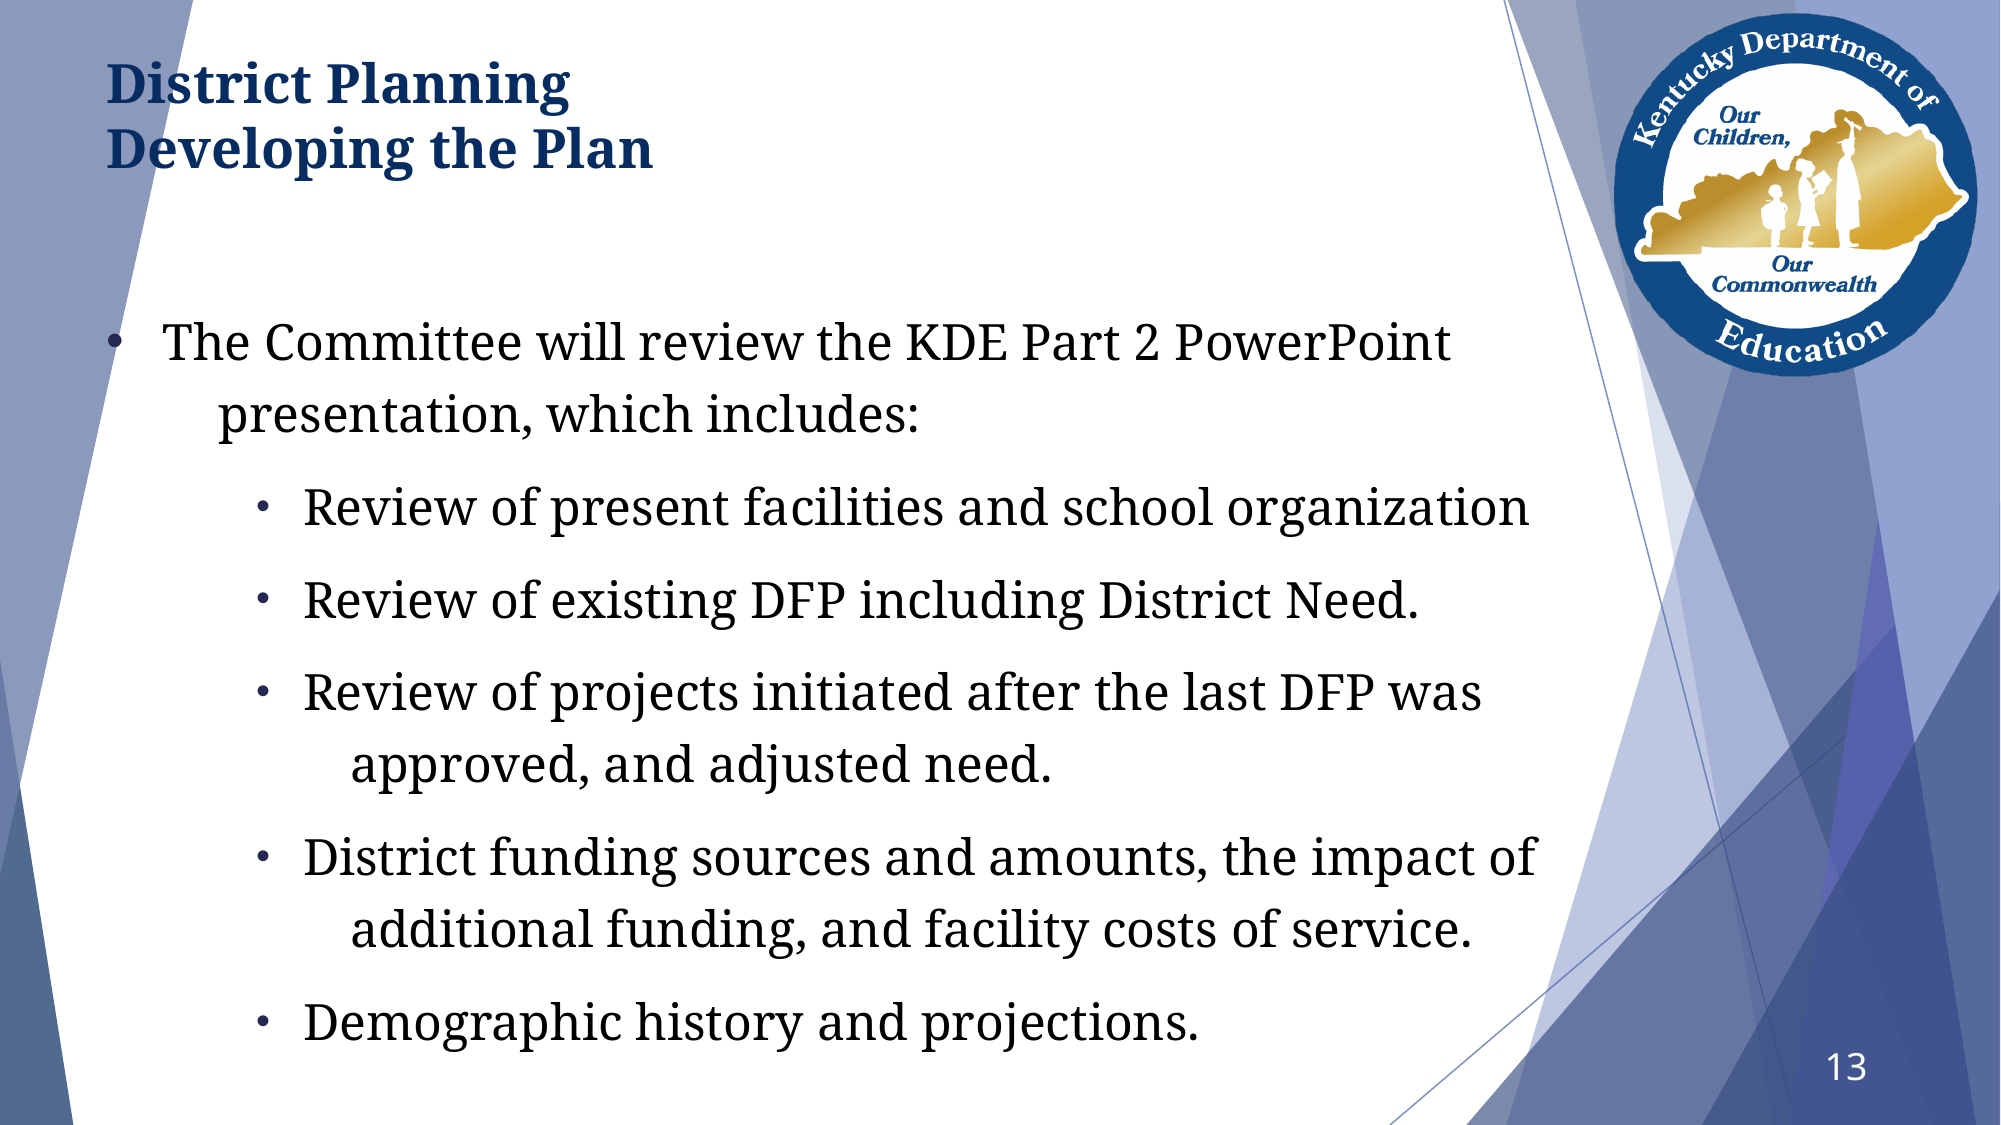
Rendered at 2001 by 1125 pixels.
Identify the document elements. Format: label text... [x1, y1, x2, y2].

title District Planning Developing the Plan [190, 0, 1511, 213]
text_box [1809, 1035, 1922, 1096]
list The Committee will review the KDE Part 2 PowerPoint presentation, which includes: Review of present facilities and school organization Review of existing DFP including District Need. Review of projects initiated after the last DFP was approved, and adjusted need. District funding sources and amounts, the impact of additional funding, and facility costs of service. Demographic history and projections. [124, 262, 1607, 1125]
